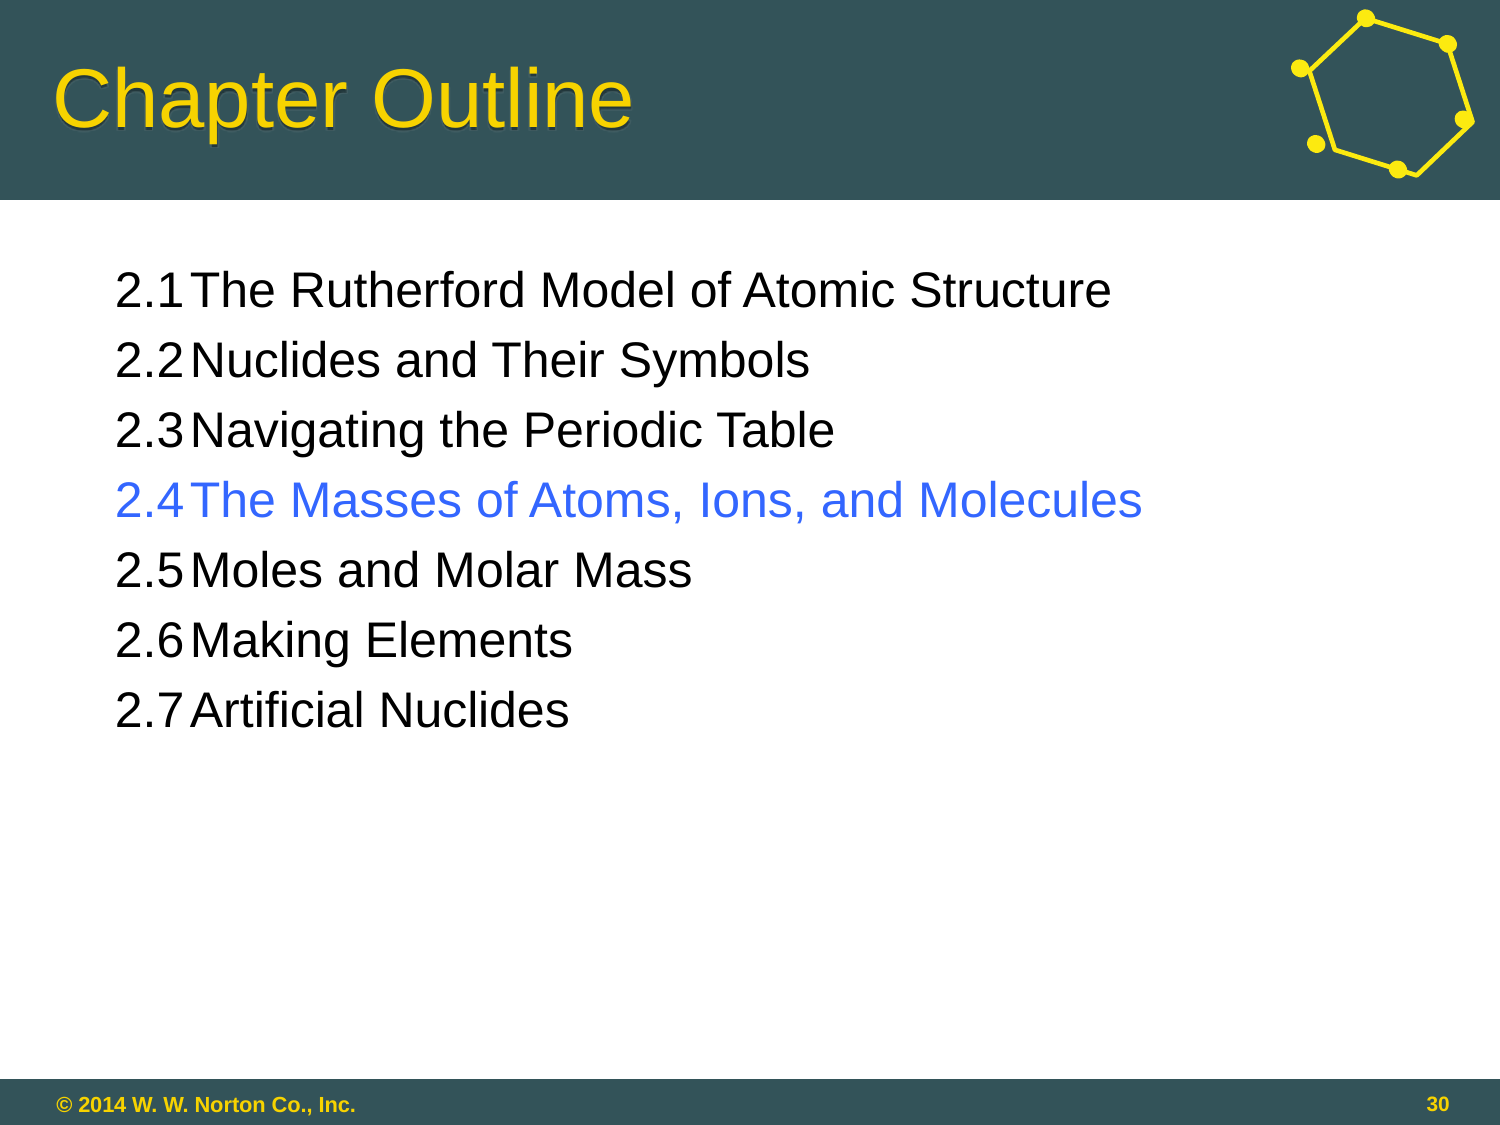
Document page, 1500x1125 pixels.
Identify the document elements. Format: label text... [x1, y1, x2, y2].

title Chapter Outline [37, 0, 1313, 189]
slide_number <number> [1411, 1086, 1468, 1119]
list 2.1 The Rutherford Model of Atomic Structure 2.2 Nuclides and Their Symbols 2.3 Navigating the Periodic Table 2.4 The Masses of Atoms, Ions, and Molecules 2.5 Moles and Molar Mass 2.6 Making Elements 2.7 Artificial Nuclides [99, 249, 1375, 963]
